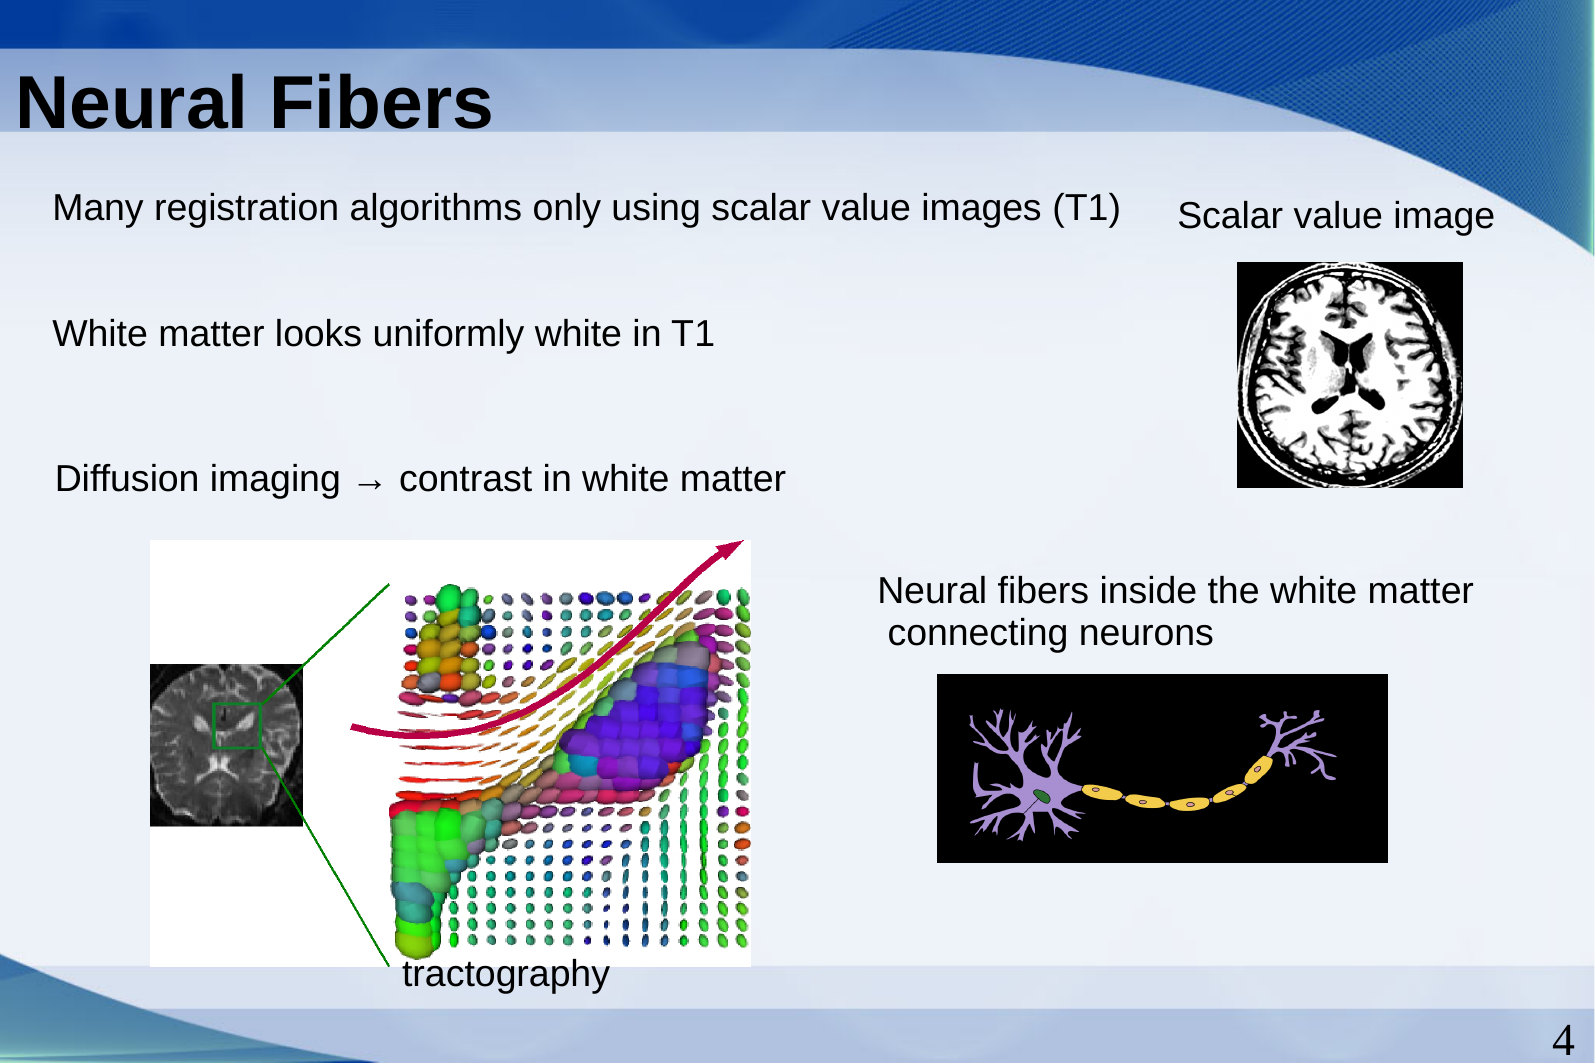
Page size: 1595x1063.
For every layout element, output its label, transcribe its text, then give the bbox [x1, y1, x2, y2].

picture [0, 0, 1595, 1063]
title Neural Fibers [15, 17, 1388, 189]
text_box Diffusion imaging → contrast in white matter [39, 450, 802, 507]
text_box tractography [387, 944, 688, 1013]
text_box Neural fibers inside the white matter connecting neurons [862, 562, 1490, 662]
text_box Many registration algorithms only using scalar value images (T1) White matter looks uniformly white in T1 [37, 178, 1313, 530]
text_box Scalar value image [1162, 187, 1511, 263]
